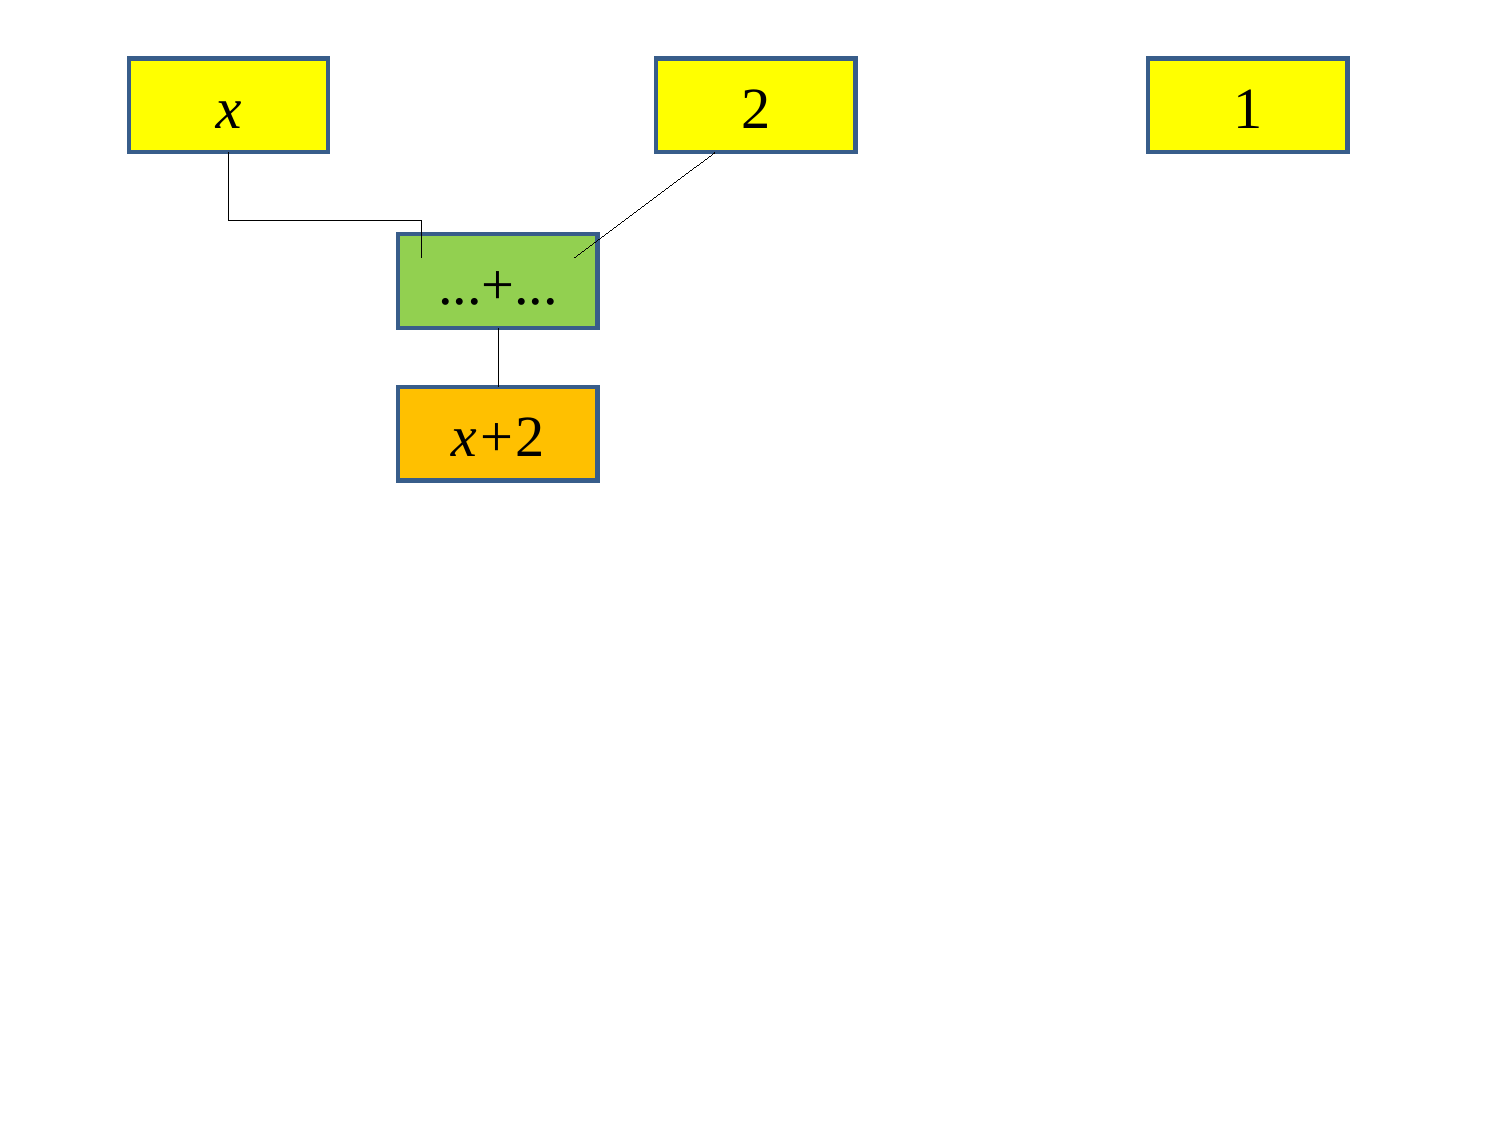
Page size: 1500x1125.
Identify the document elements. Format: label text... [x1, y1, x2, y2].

text_box ...+... [398, 234, 598, 329]
text_box 2 [656, 58, 856, 153]
text_box x+2 [398, 386, 598, 481]
text_box x [128, 58, 329, 153]
text_box 1 [1148, 58, 1348, 153]
